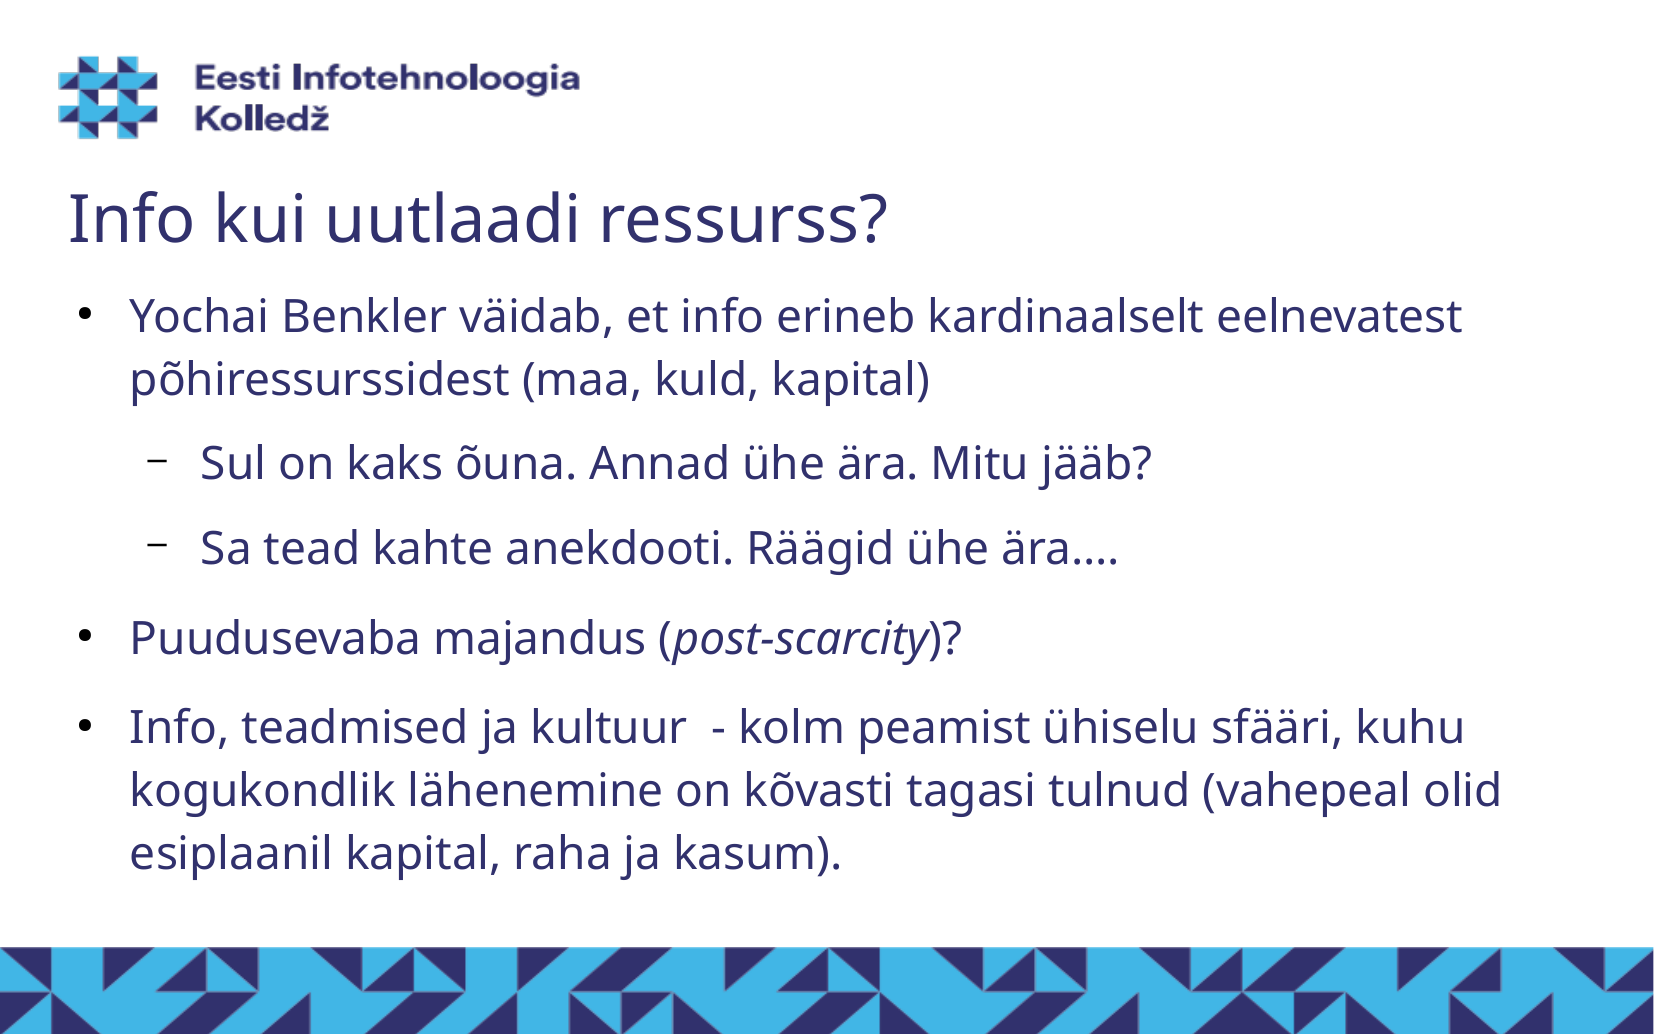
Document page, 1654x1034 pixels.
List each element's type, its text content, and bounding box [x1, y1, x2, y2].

list Yochai Benkler väidab, et info erineb kardinaalselt eelnevatest põhiressurssidest (maa, kuld, kapital) Sul on kaks õuna. Annad ühe ära. Mitu jääb? Sa tead kahte anekdooti. Räägid ühe ära.... Puudusevaba majandus (post-scarcity)? Info, teadmised ja kultuur - kolm peamist ühiselu sfääri, kuhu kogukondlik lähenemine on kõvasti tagasi tulnud (vahepeal olid esiplaanil kapital, raha ja kasum). [59, 283, 1595, 936]
title Info kui uutlaadi ressurss? [68, 147, 1536, 283]
